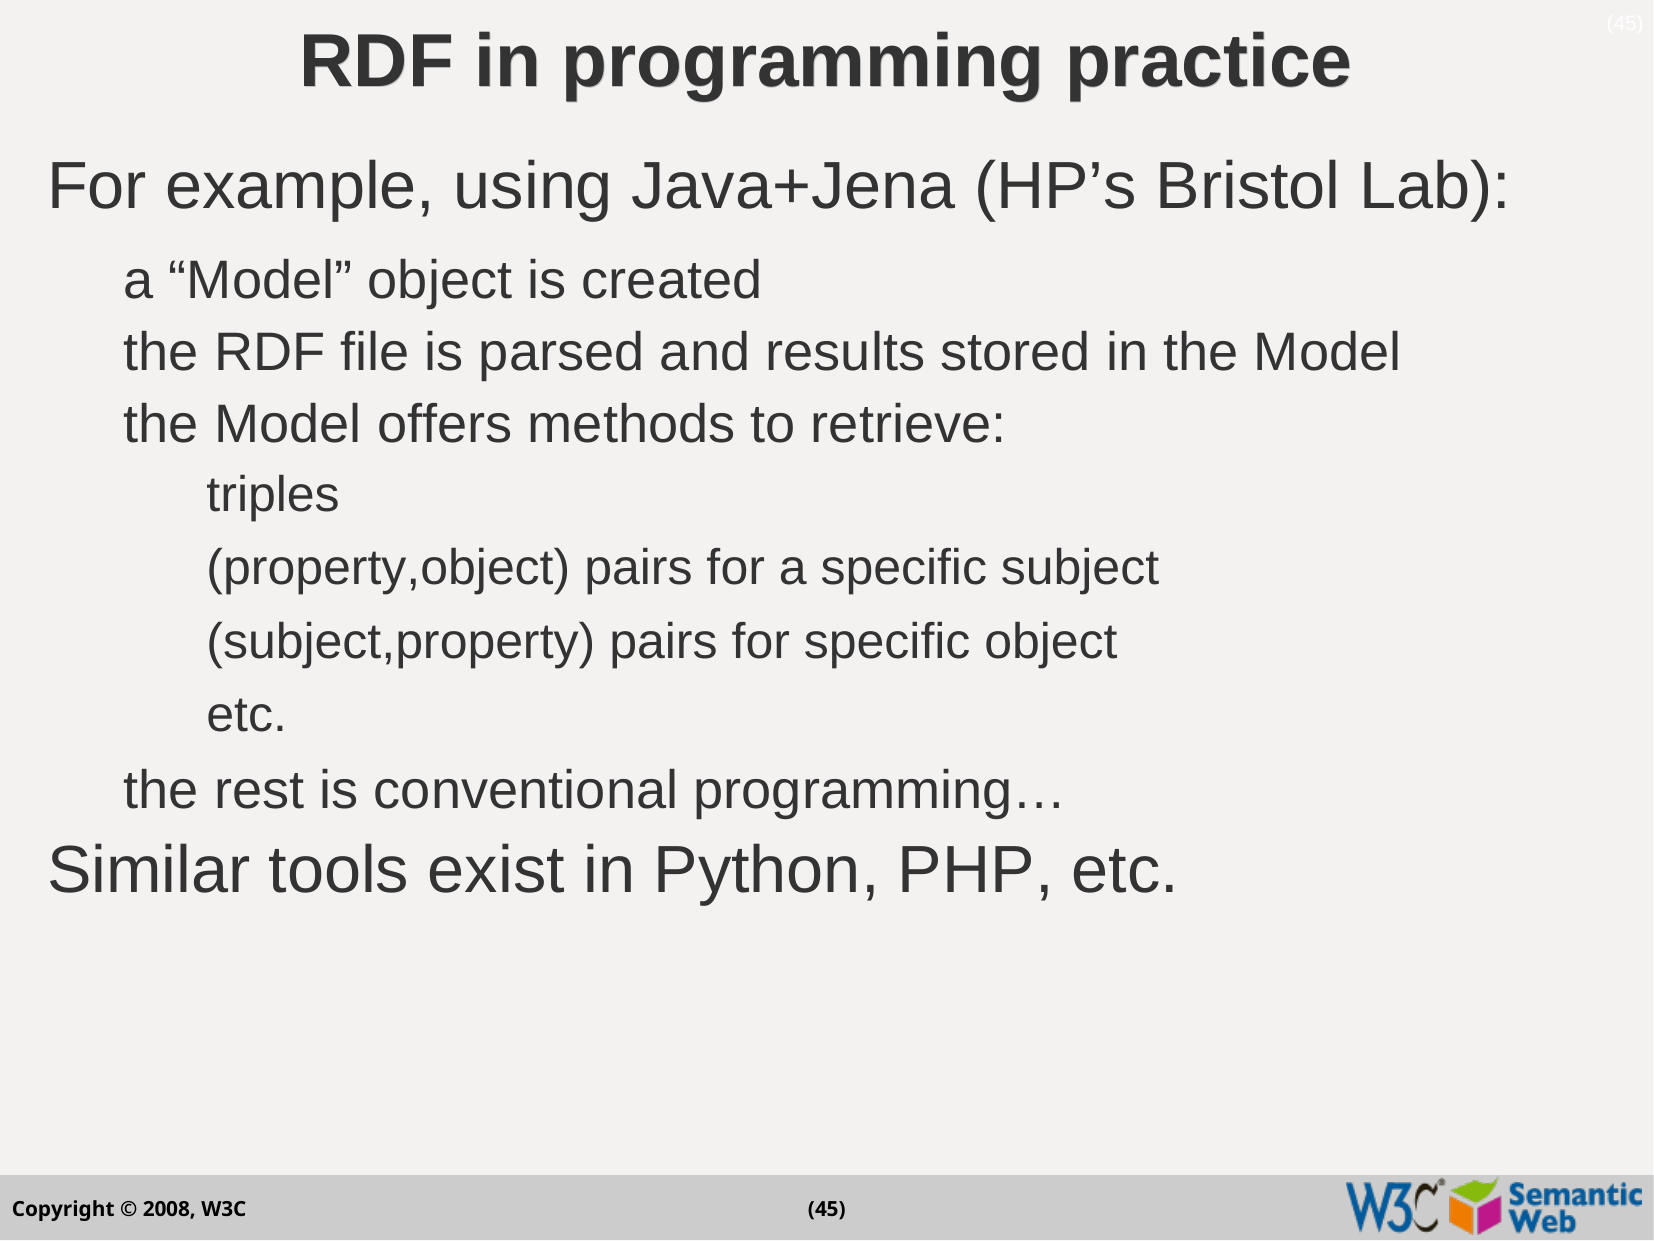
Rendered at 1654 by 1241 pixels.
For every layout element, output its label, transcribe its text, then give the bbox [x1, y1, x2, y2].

title RDF in programming practice [0, 0, 1654, 119]
picture [1346, 1175, 1642, 1235]
list For example, using Java+Jena (HP’s Bristol Lab): a “Model” object is created the RDF file is parsed and results stored in the Model the Model offers methods to retrieve: triples (property,object) pairs for a specific subject (subject,property) pairs for specific object etc. the rest is conventional programming… Similar tools exist in Python, PHP, etc. [29, 147, 1624, 1134]
